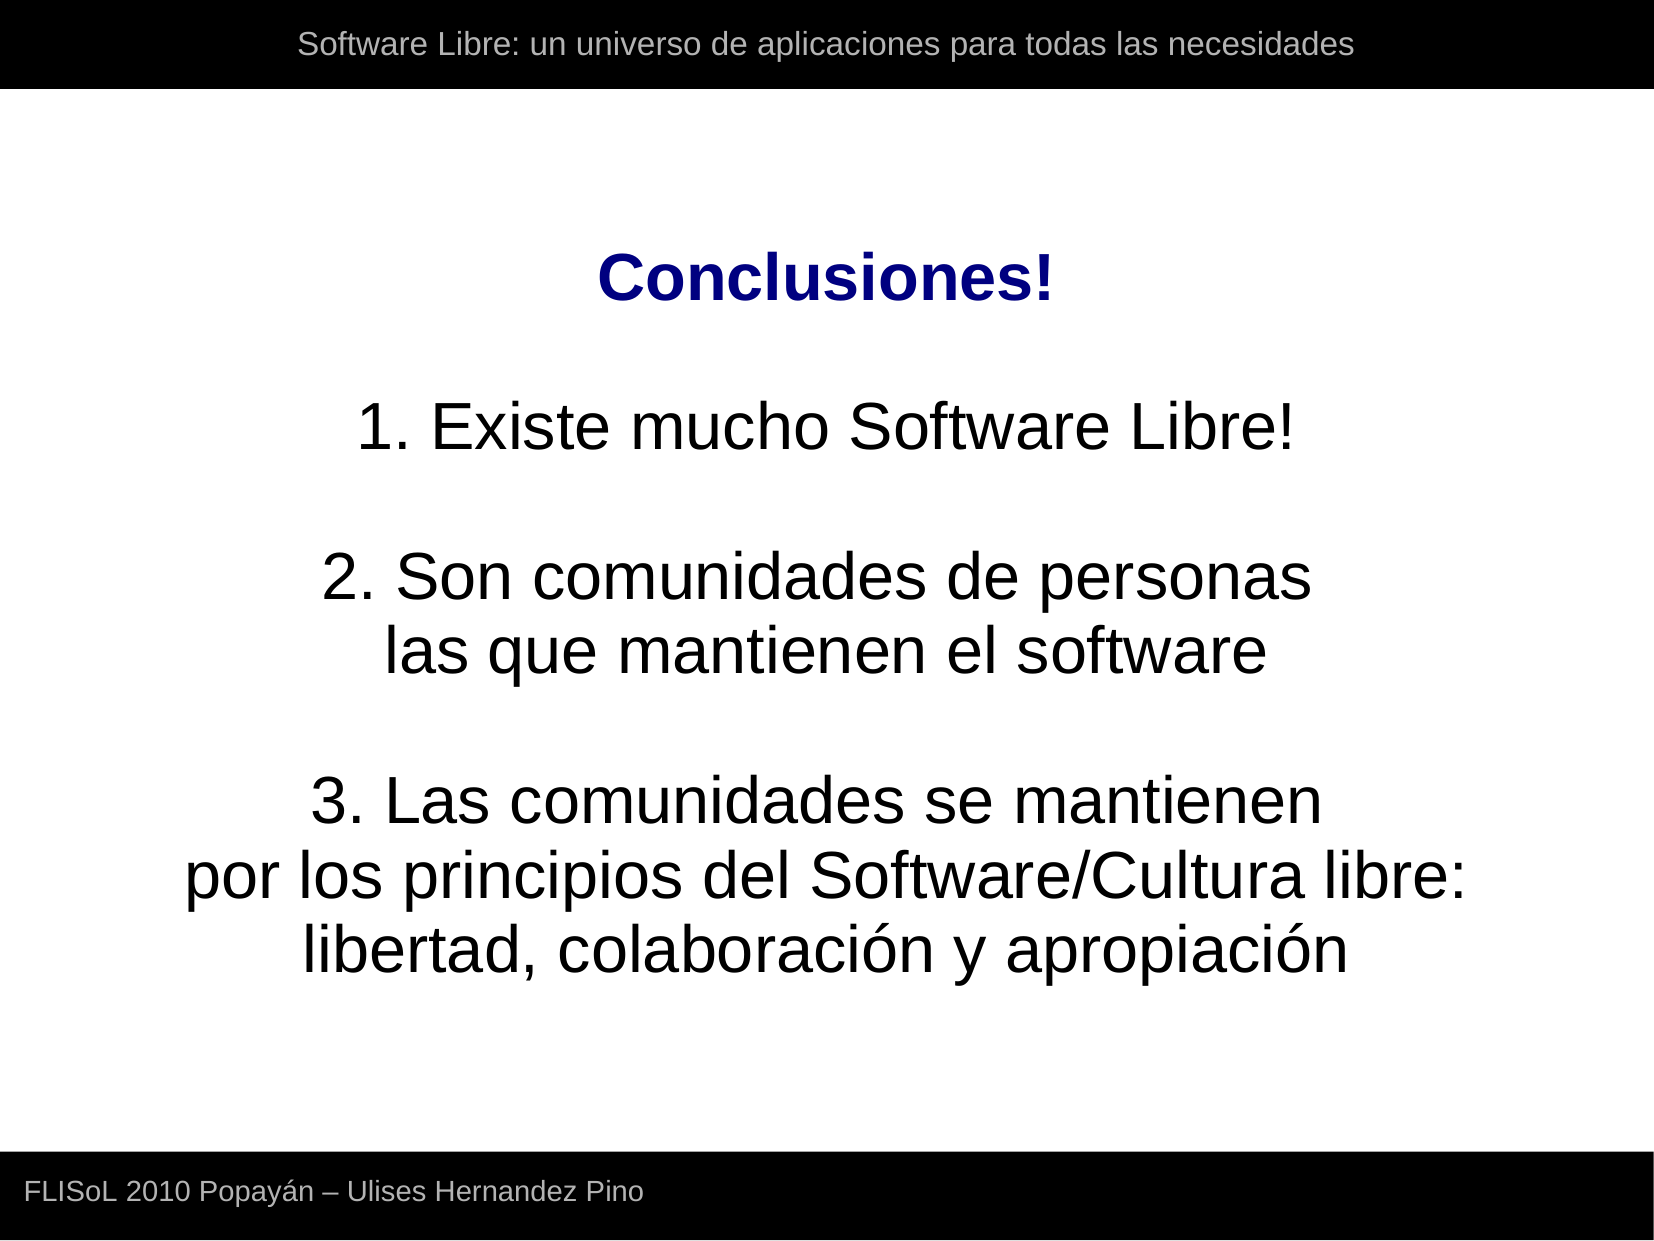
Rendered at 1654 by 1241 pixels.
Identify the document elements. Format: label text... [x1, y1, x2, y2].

subtitle Conclusiones! 1. Existe mucho Software Libre! 2. Son comunidades de personas las que mantienen el software 3. Las comunidades se mantienen por los principios del Software/Cultura libre: libertad, colaboración y apropiación [82, 118, 1571, 1109]
